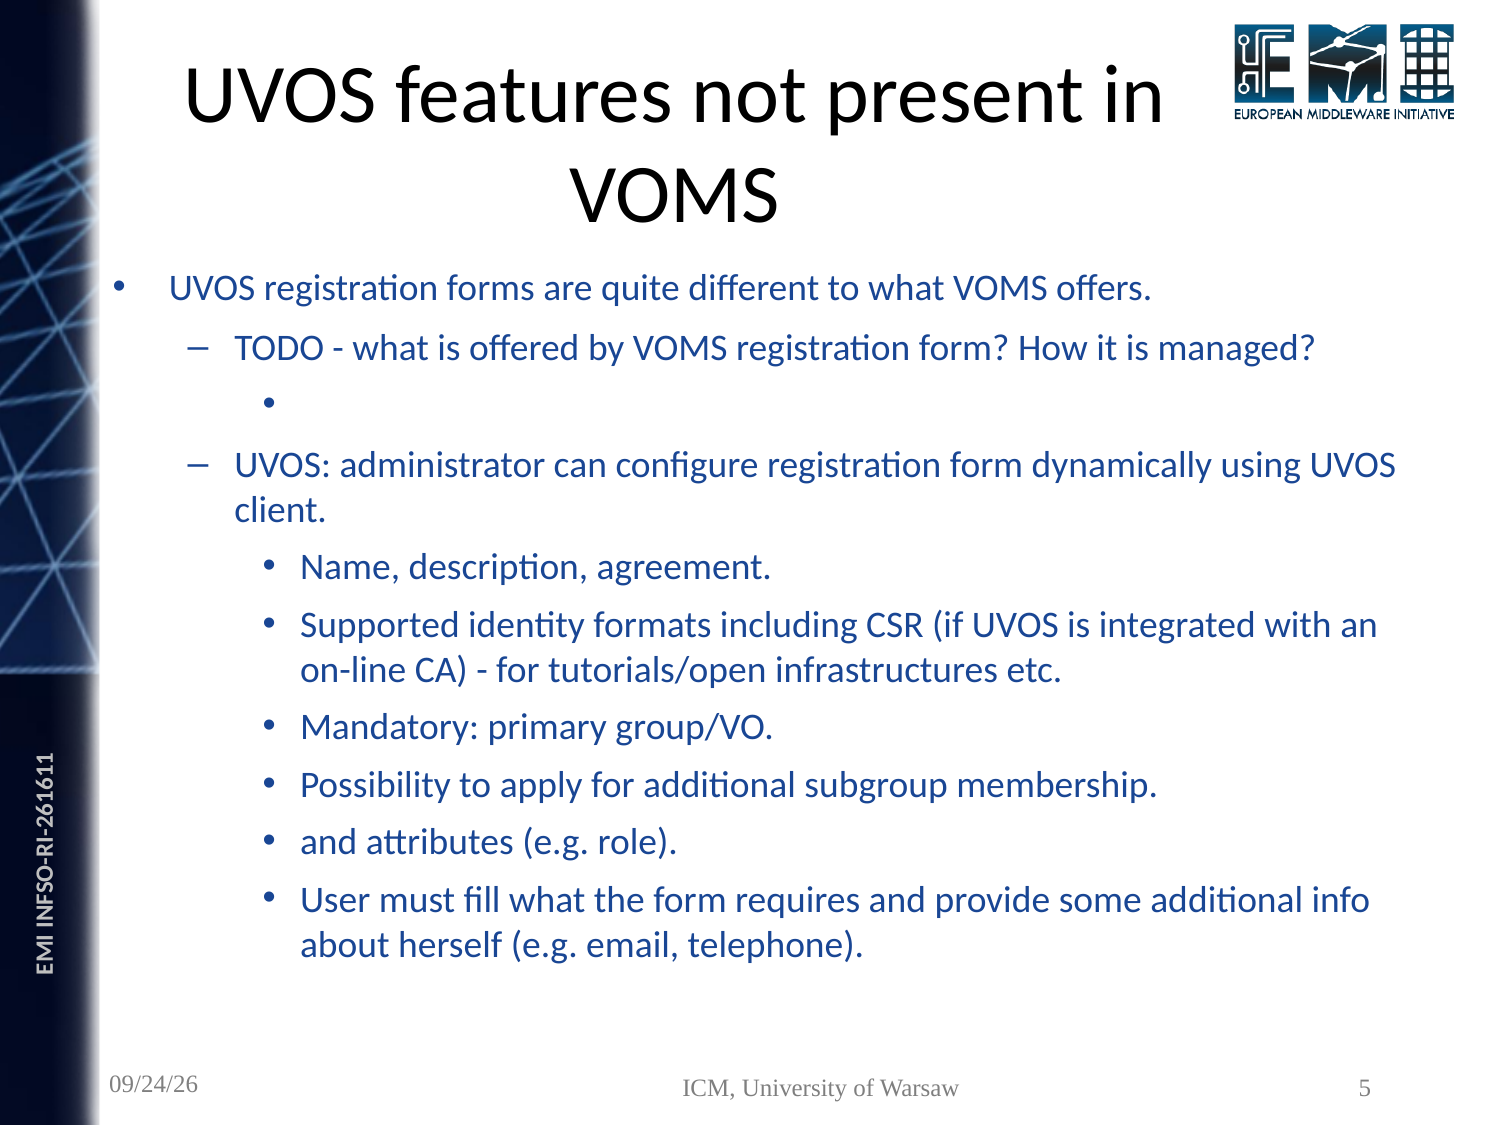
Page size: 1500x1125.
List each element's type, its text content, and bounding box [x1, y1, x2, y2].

list UVOS registration forms are quite different to what VOMS offers. TODO - what is offered by VOMS registration form? How it is managed? UVOS: administrator can configure registration form dynamically using UVOS client. Name, description, agreement. Supported identity formats including CSR (if UVOS is integrated with an on-line CA) - for tutorials/open infrastructures etc. Mandatory: primary group/VO. Possibility to apply for additional subgroup membership. and attributes (e.g. role). User must fill what the form requires and provide some additional info about herself (e.g. email, telephone). [112, 263, 1425, 1055]
picture [1185, 8, 1500, 140]
title UVOS features not present in VOMS [112, 38, 1238, 239]
picture [0, 0, 111, 1125]
